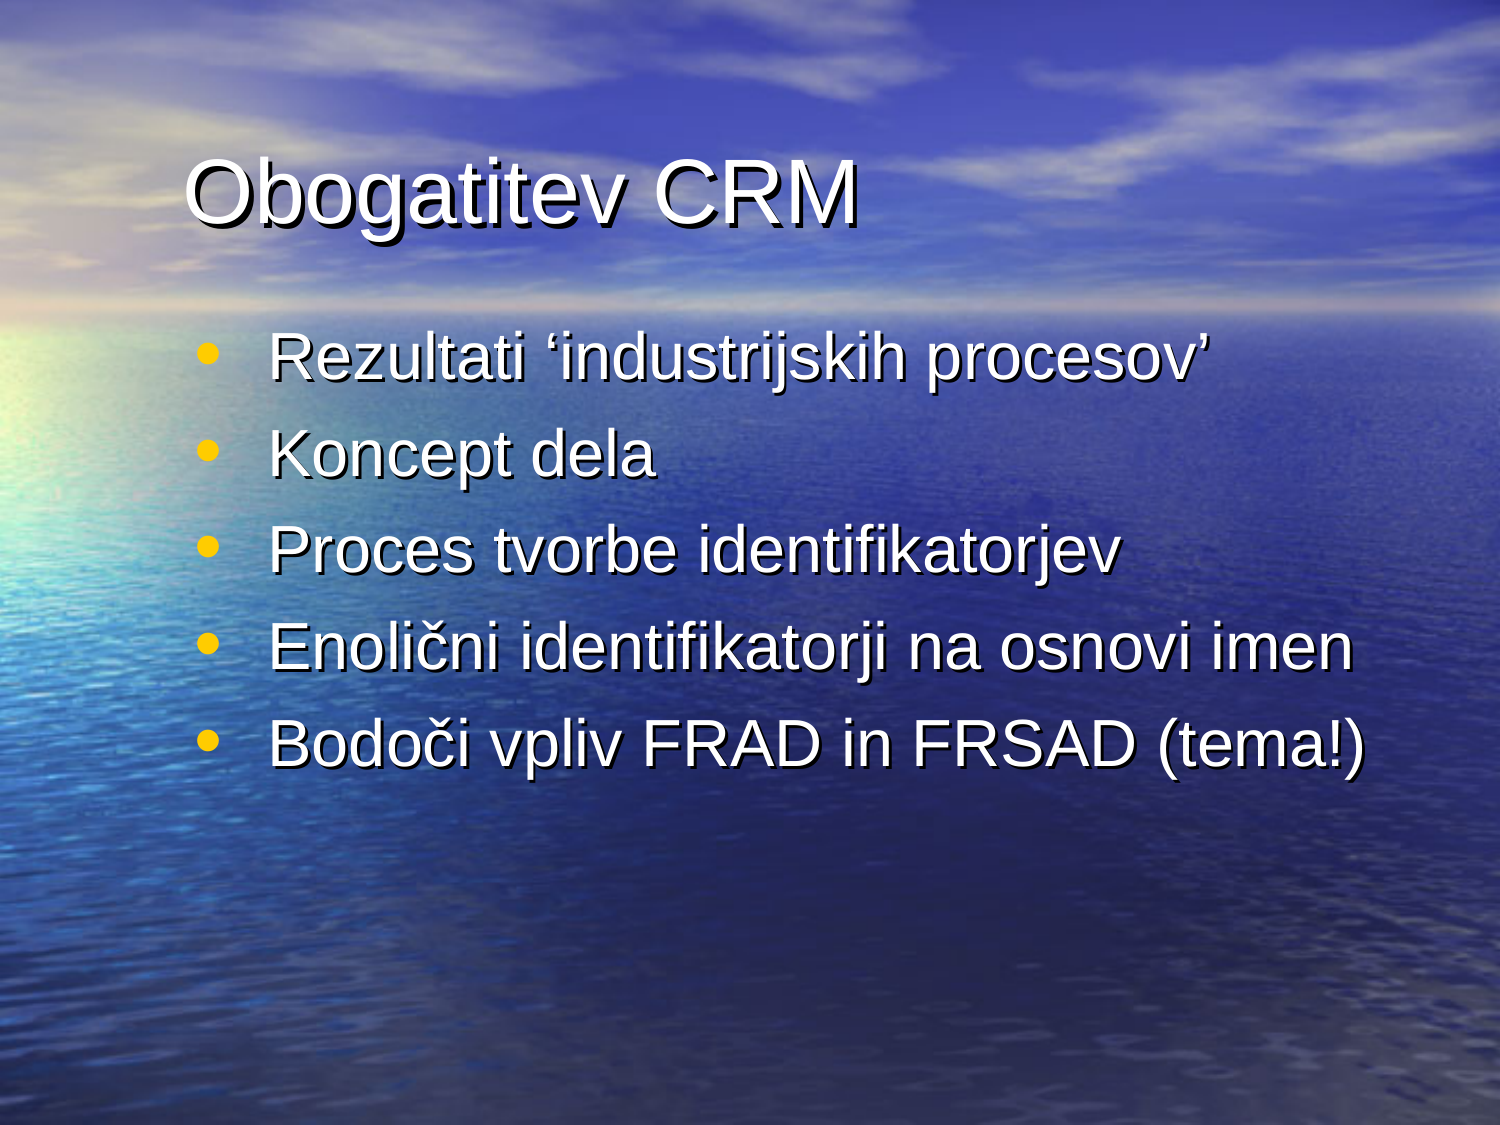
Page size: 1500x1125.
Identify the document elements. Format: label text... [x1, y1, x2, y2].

picture [0, 0, 1500, 1125]
list Rezultati ‘industrijskih procesov’ Koncept dela Proces tvorbe identifikatorjev Enolični identifikatorji na osnovi imen Bodoči vpliv FRAD in FRSAD (tema!) [194, 312, 1392, 1022]
title Obogatitev CRM [183, 81, 1392, 293]
